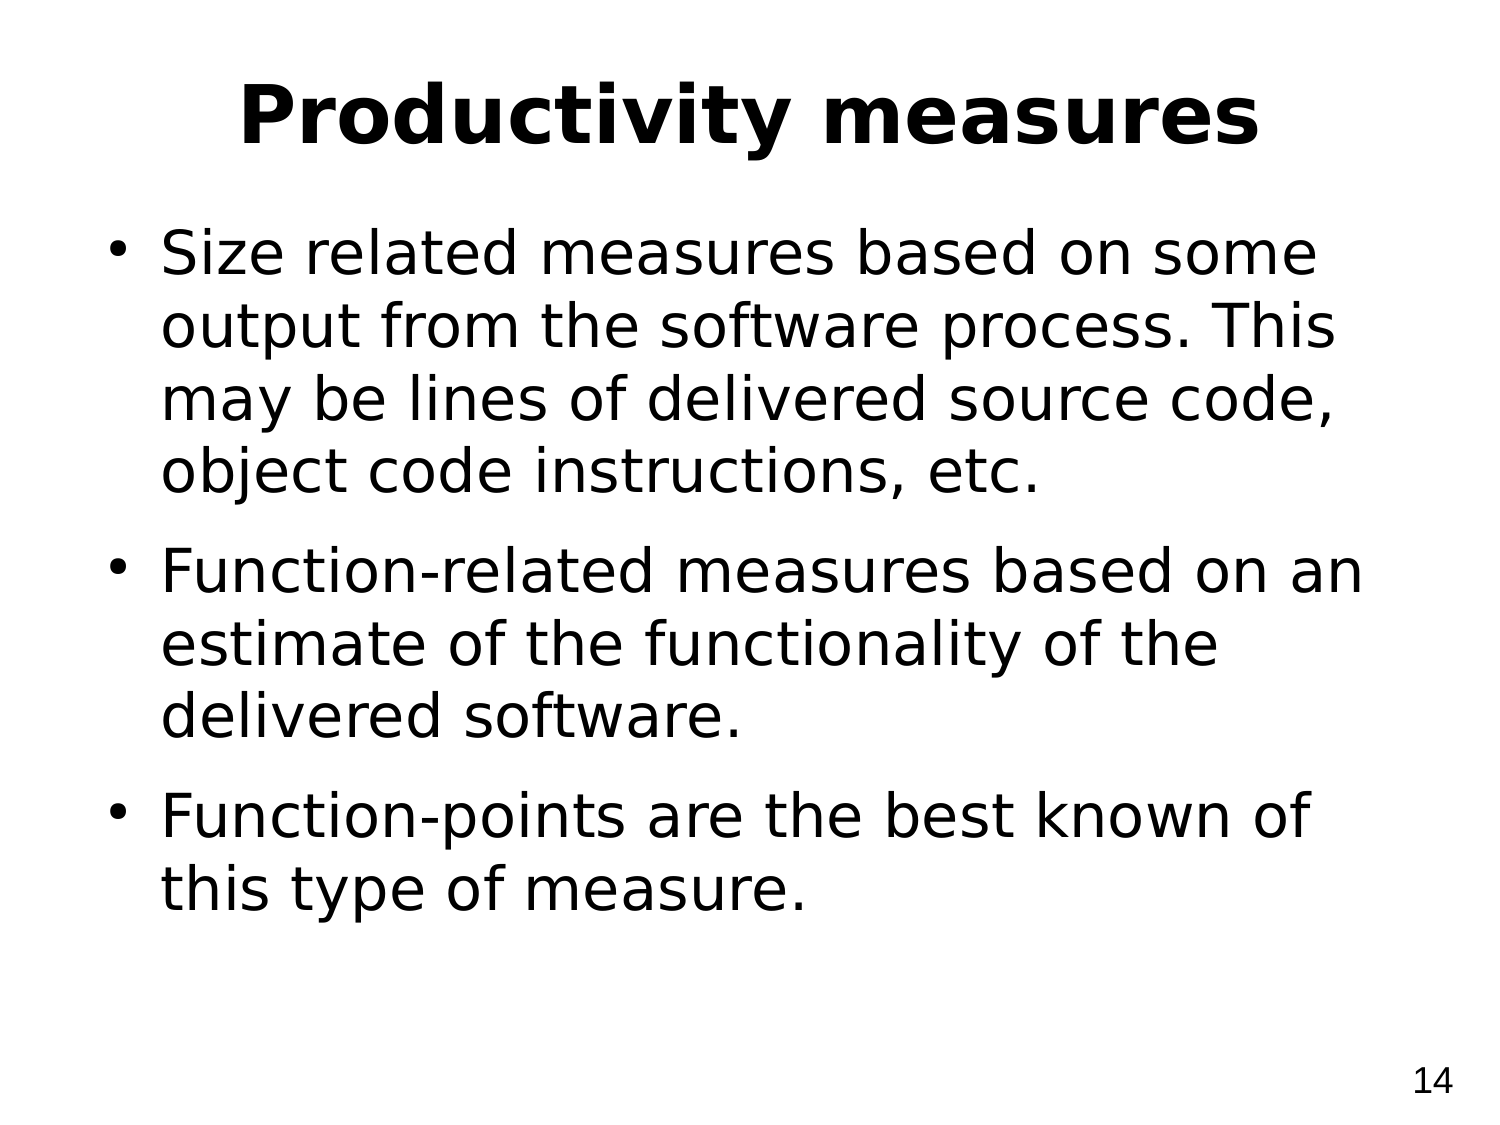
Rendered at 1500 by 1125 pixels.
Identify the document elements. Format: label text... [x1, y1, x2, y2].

list Size related measures based on some output from the software process. This may be lines of delivered source code, object code instructions, etc. Function-related measures based on an estimate of the functionality of the delivered software. Function-points are the best known of this type of measure. [75, 206, 1425, 1093]
title Productivity measures [75, 44, 1425, 177]
